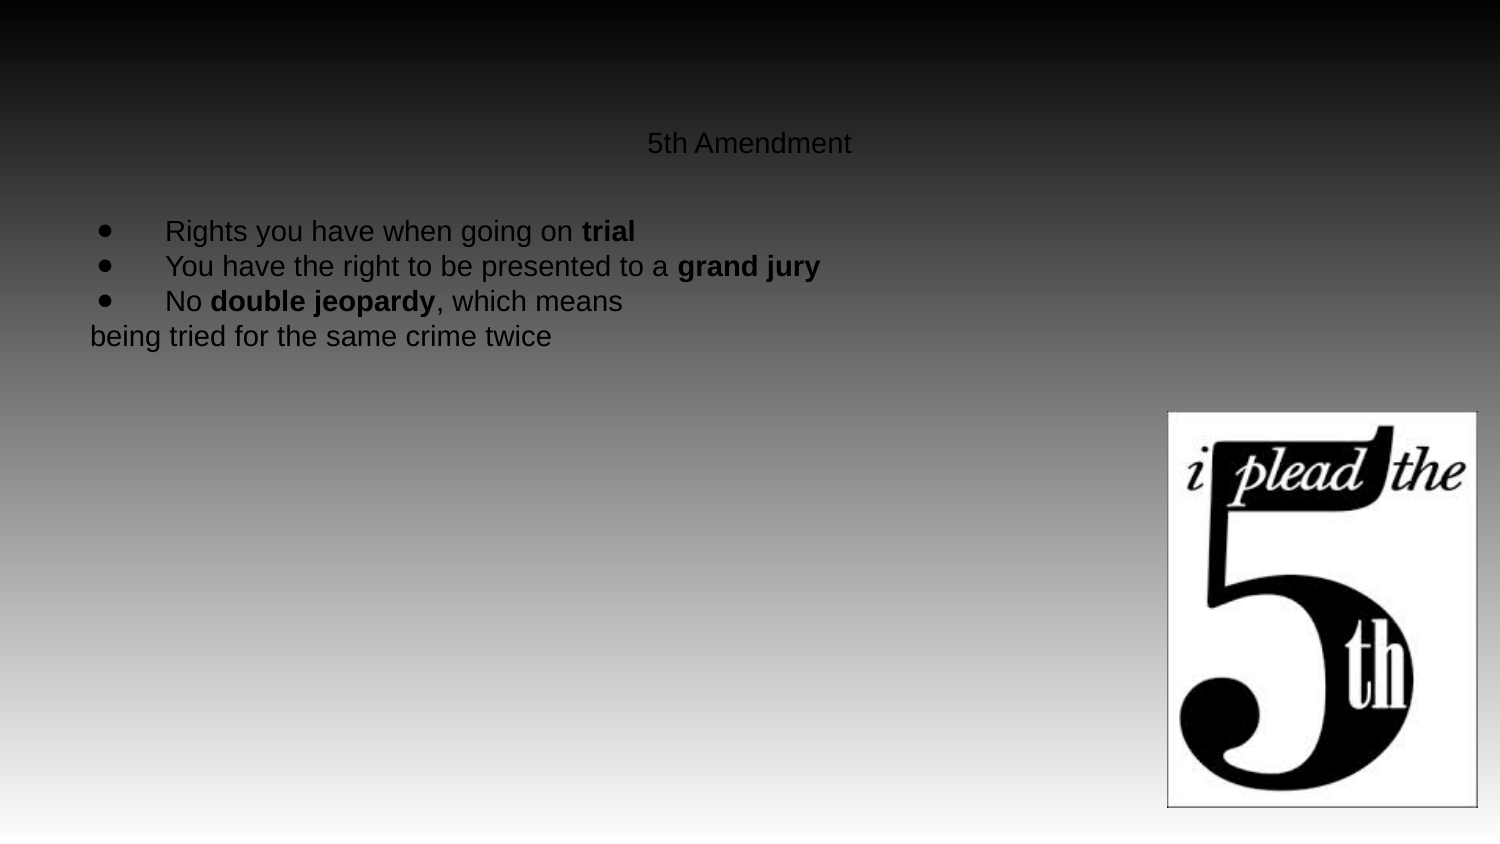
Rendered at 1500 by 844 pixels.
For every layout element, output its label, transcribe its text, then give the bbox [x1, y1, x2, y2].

title 5th Amendment [75, 33, 1425, 175]
list Rights you have when going on trial You have the right to be presented to a grand jury No double jeopardy, which means being tried for the same crime twice [75, 196, 1425, 808]
picture [1167, 411, 1478, 808]
